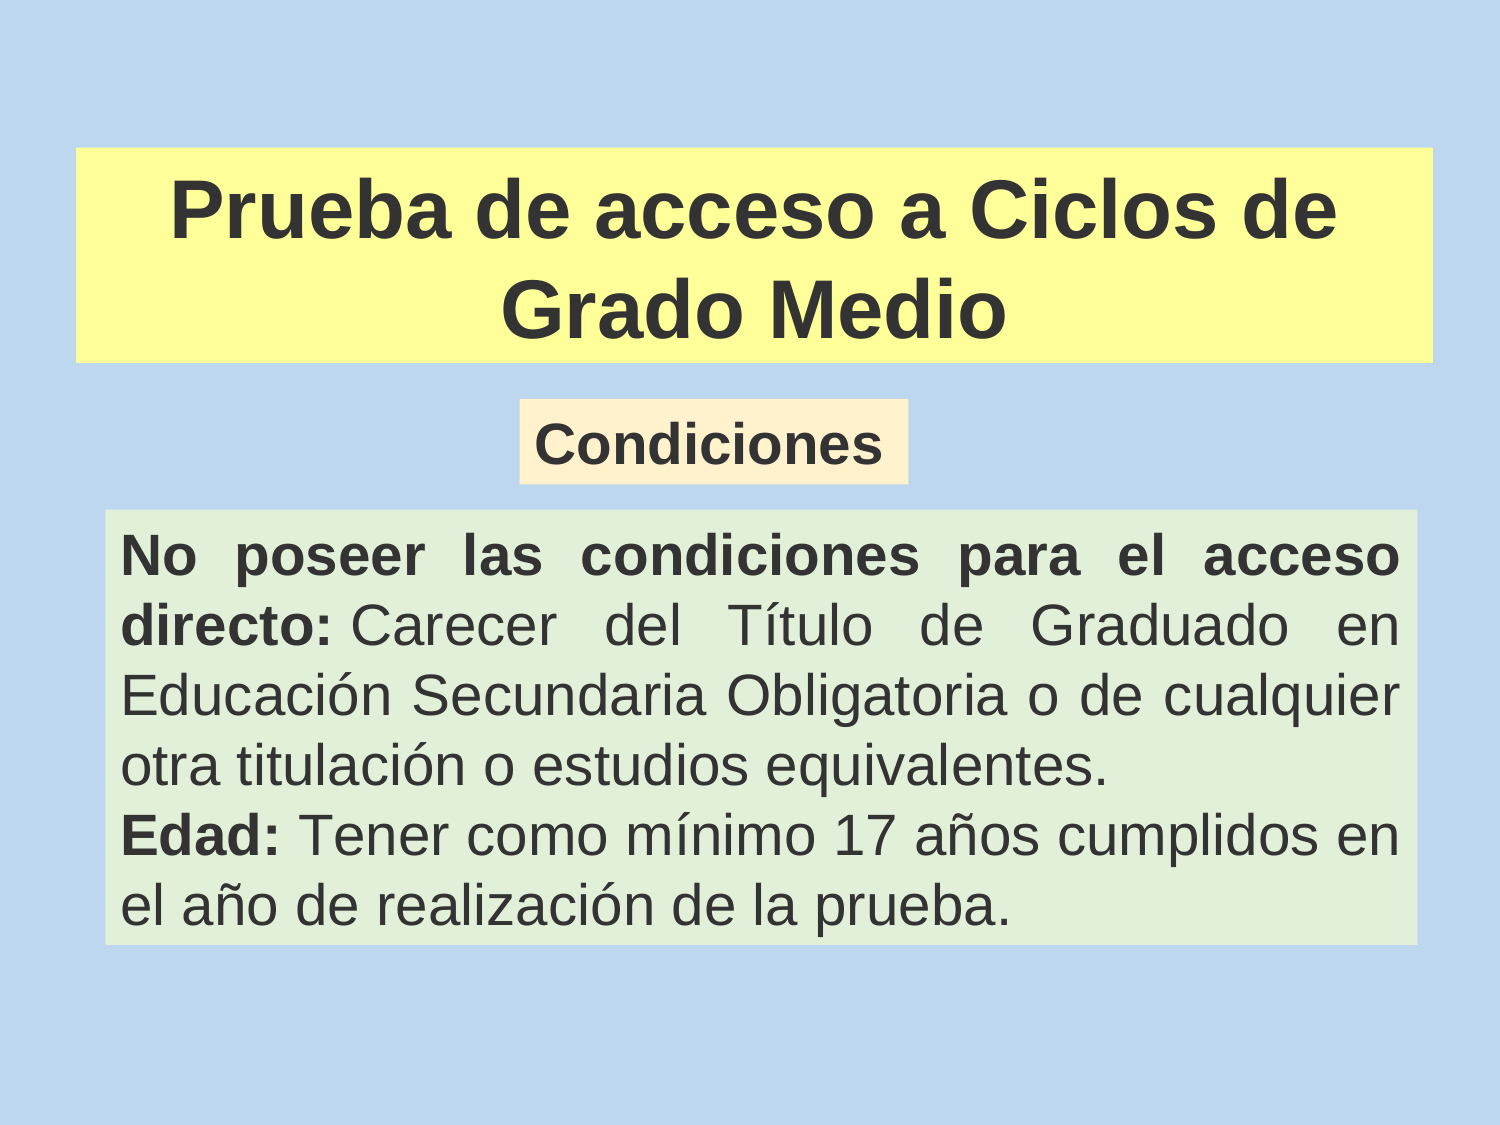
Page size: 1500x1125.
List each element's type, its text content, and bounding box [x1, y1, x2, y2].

text_box Prueba de acceso a Ciclos de Grado Medio [76, 147, 1433, 363]
text_box Condiciones [519, 398, 909, 485]
text_box No poseer las condiciones para el acceso directo: Carecer del Título de Graduado en Educación Secundaria Obligatoria o de cualquier otra titulación o estudios equivalentes. Edad: Tener como mínimo 17 años cumplidos en el año de realización de la prueba. [105, 509, 1418, 945]
